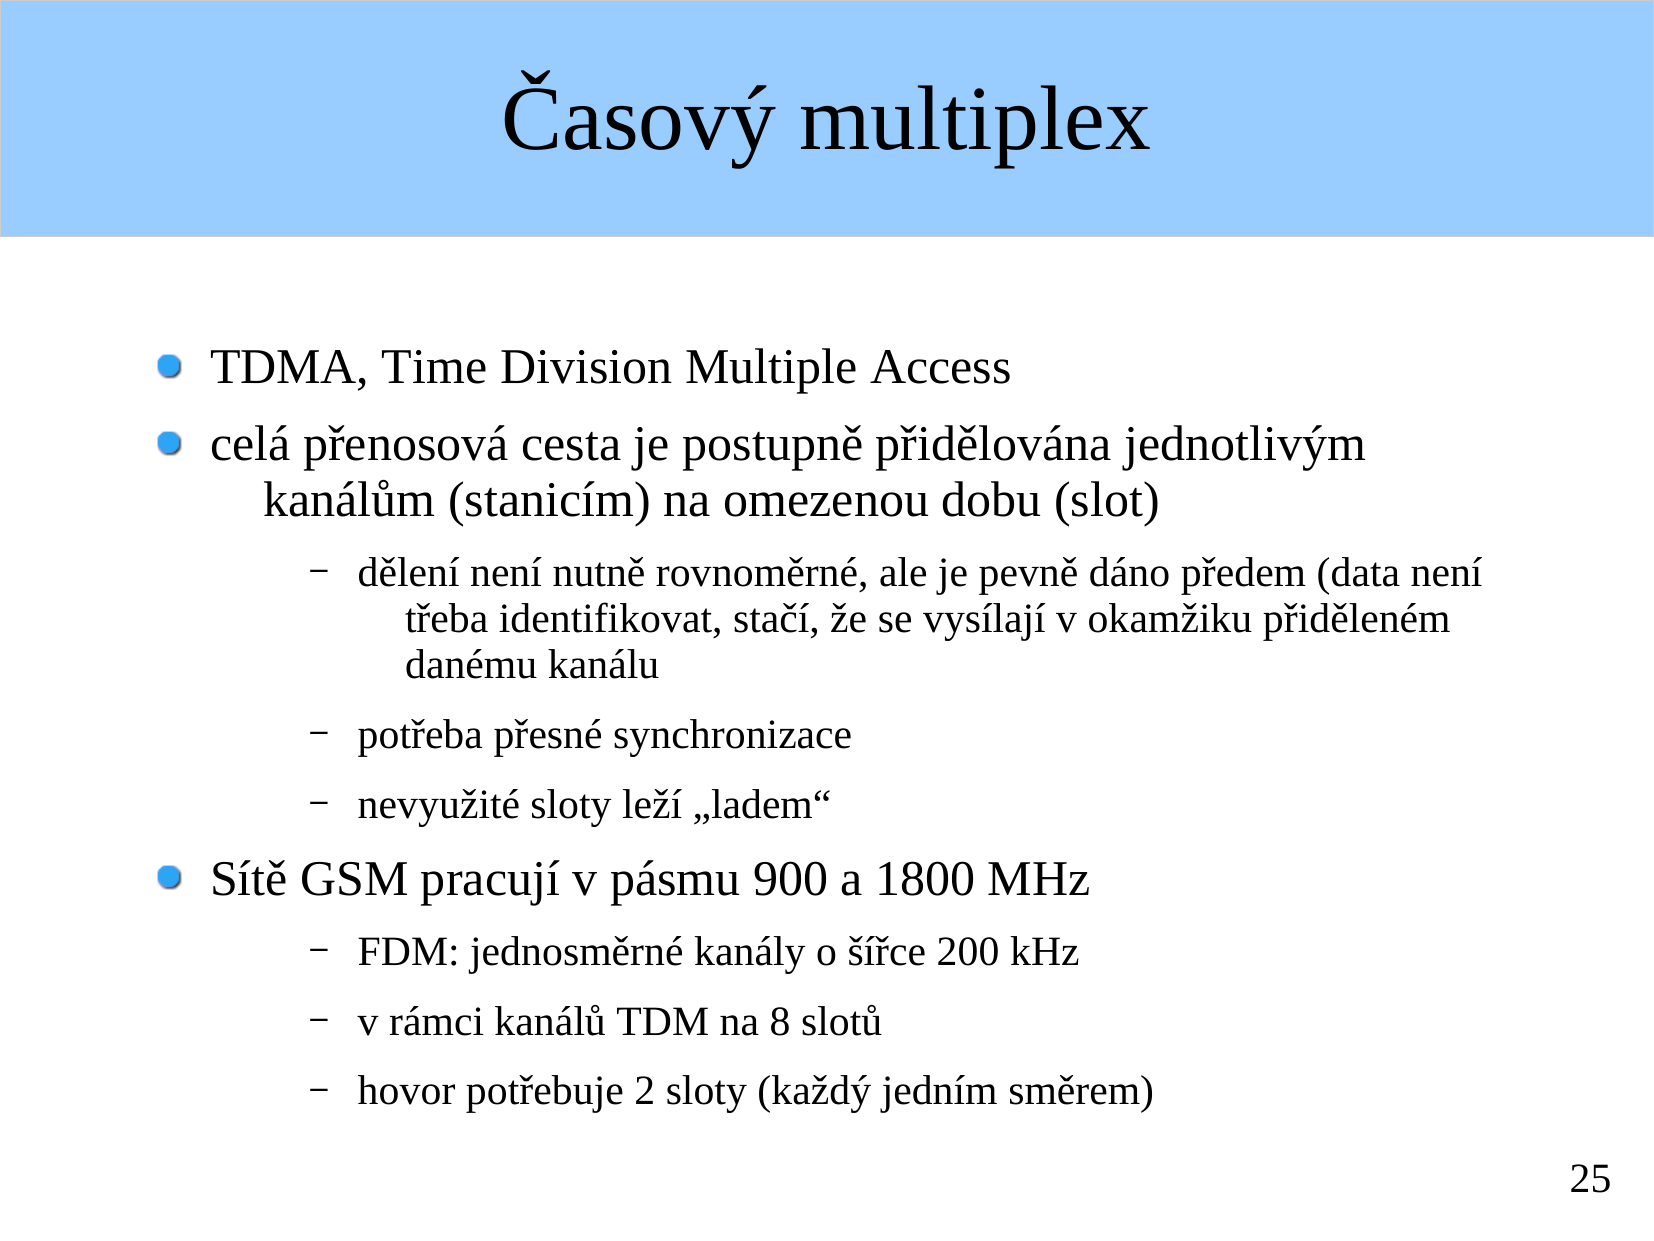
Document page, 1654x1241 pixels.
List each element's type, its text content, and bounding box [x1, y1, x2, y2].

title Časový multiplex [0, 0, 1654, 237]
list TDMA, Time Division Multiple Access celá přenosová cesta je postupně přidělována jednotlivým kanálům (stanicím) na omezenou dobu (slot) dělení není nutně rovnoměrné, ale je pevně dáno předem (data není třeba identifikovat, stačí, že se vysílají v okamžiku přiděleném danému kanálu potřeba přesné synchronizace nevyužité sloty leží „ladem“ Sítě GSM pracují v pásmu 900 a 1800 MHz FDM: jednosměrné kanály o šířce 200 kHz v rámci kanálů TDM na 8 slotů hovor potřebuje 2 sloty (každý jedním směrem) [121, 338, 1534, 1200]
